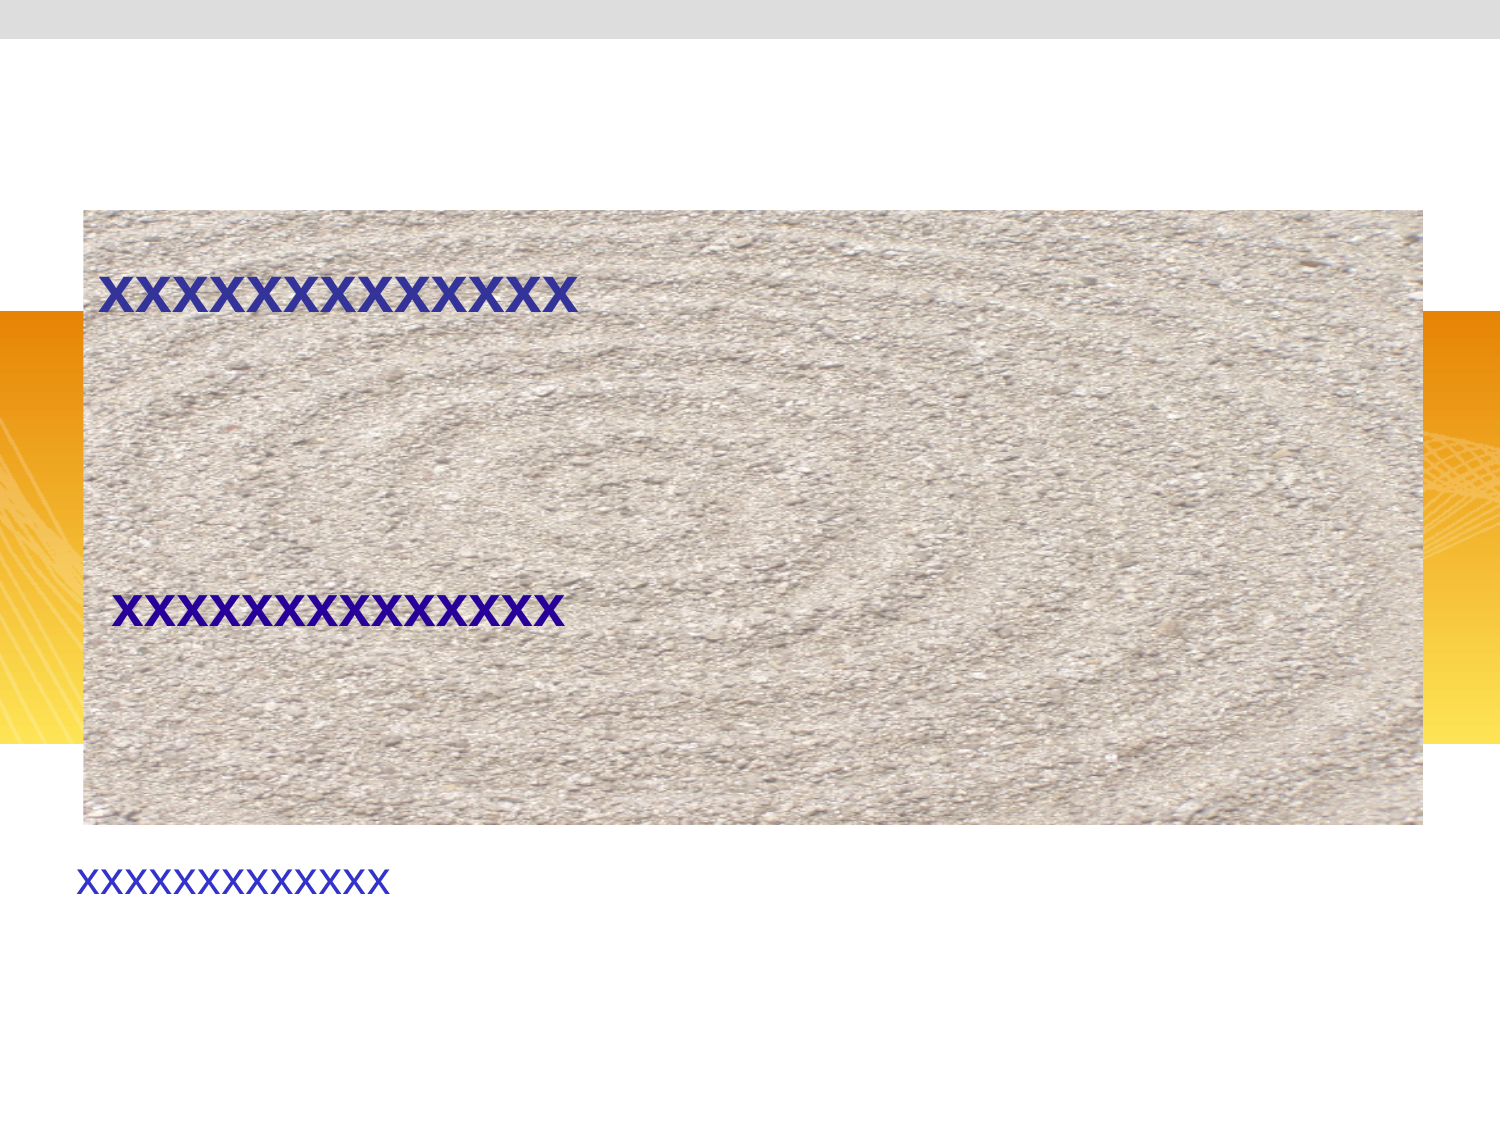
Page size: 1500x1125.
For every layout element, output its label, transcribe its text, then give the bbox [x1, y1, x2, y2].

subtitle xxxxxxxxxxxxxx [96, 565, 1210, 774]
text_box xxxxxxxxxxxxx [61, 837, 1471, 1088]
title xxxxxxxxxxxxx [83, 244, 1419, 543]
picture [83, 210, 1500, 825]
